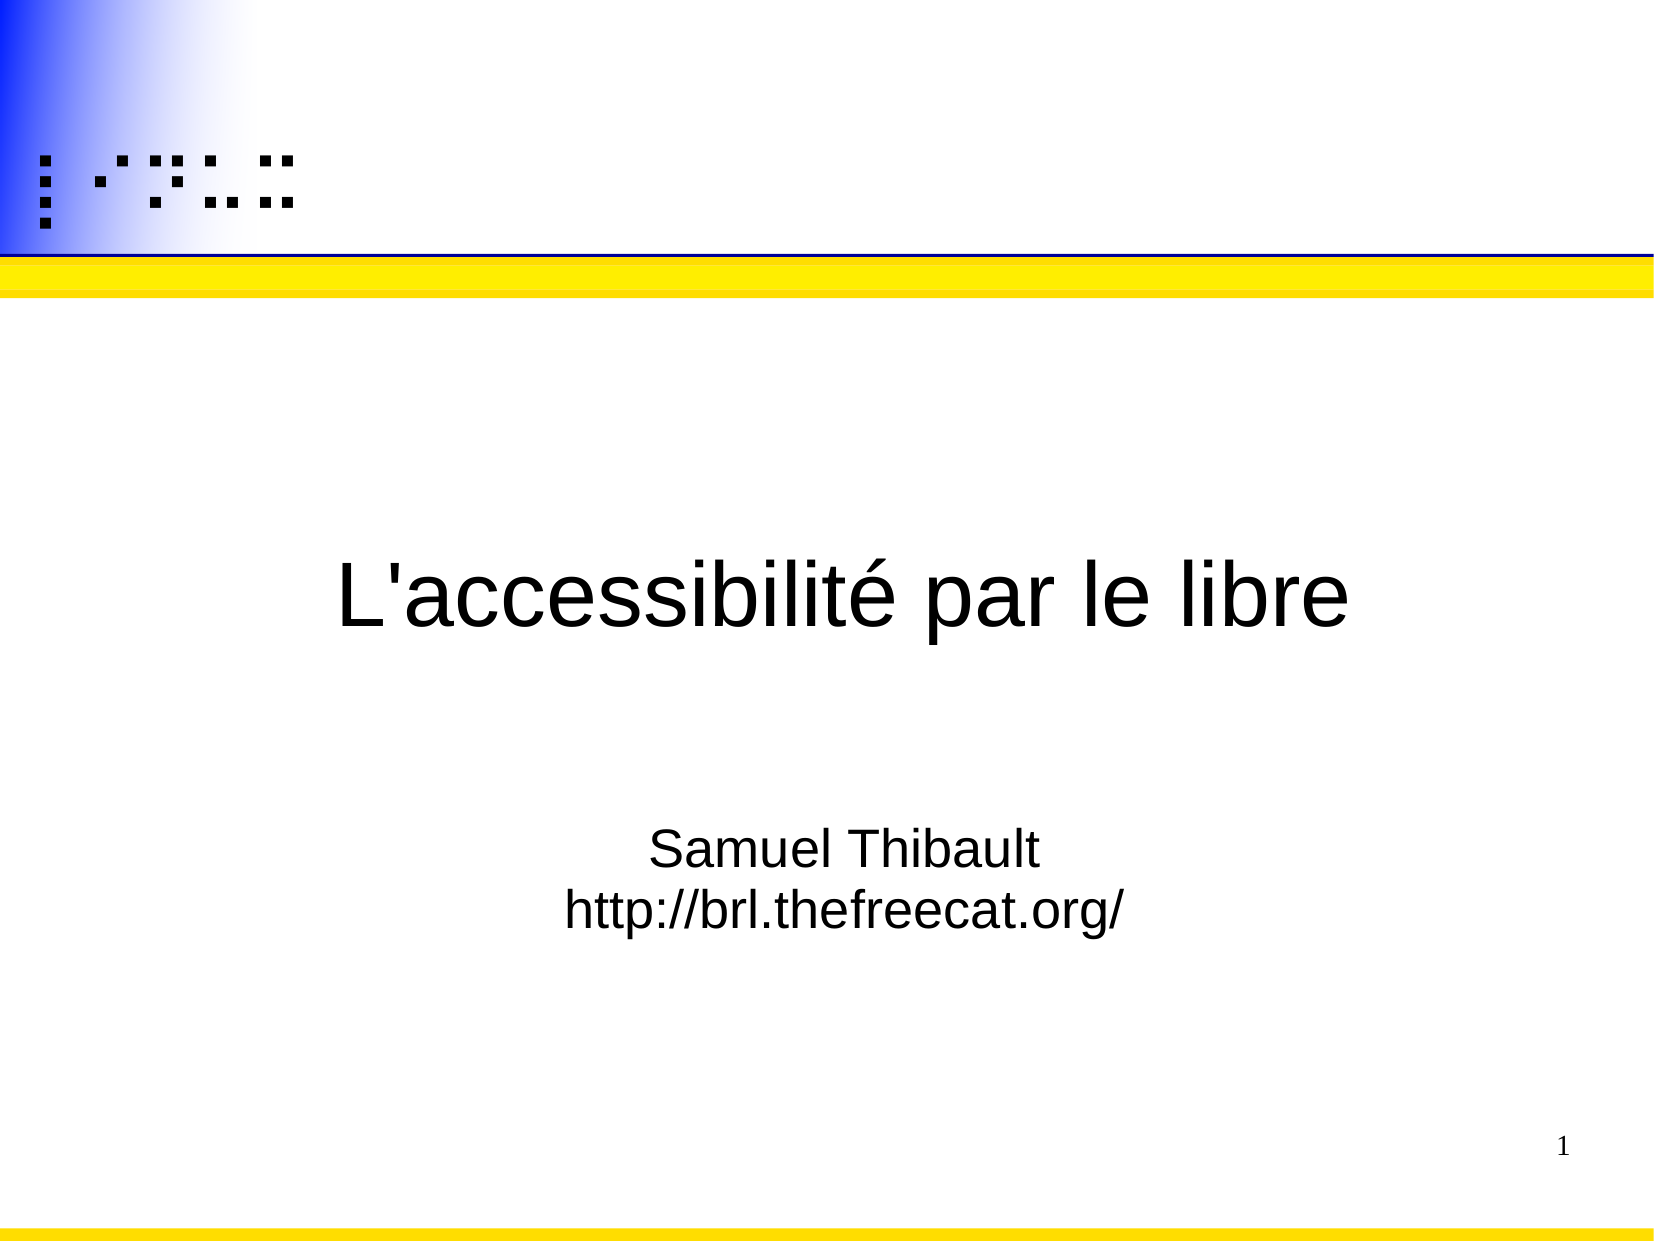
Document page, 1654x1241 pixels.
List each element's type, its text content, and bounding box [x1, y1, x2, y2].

subtitle L'accessibilité par le libre Samuel Thibault http://brl.thefreecat.org/ [82, 307, 1571, 1117]
